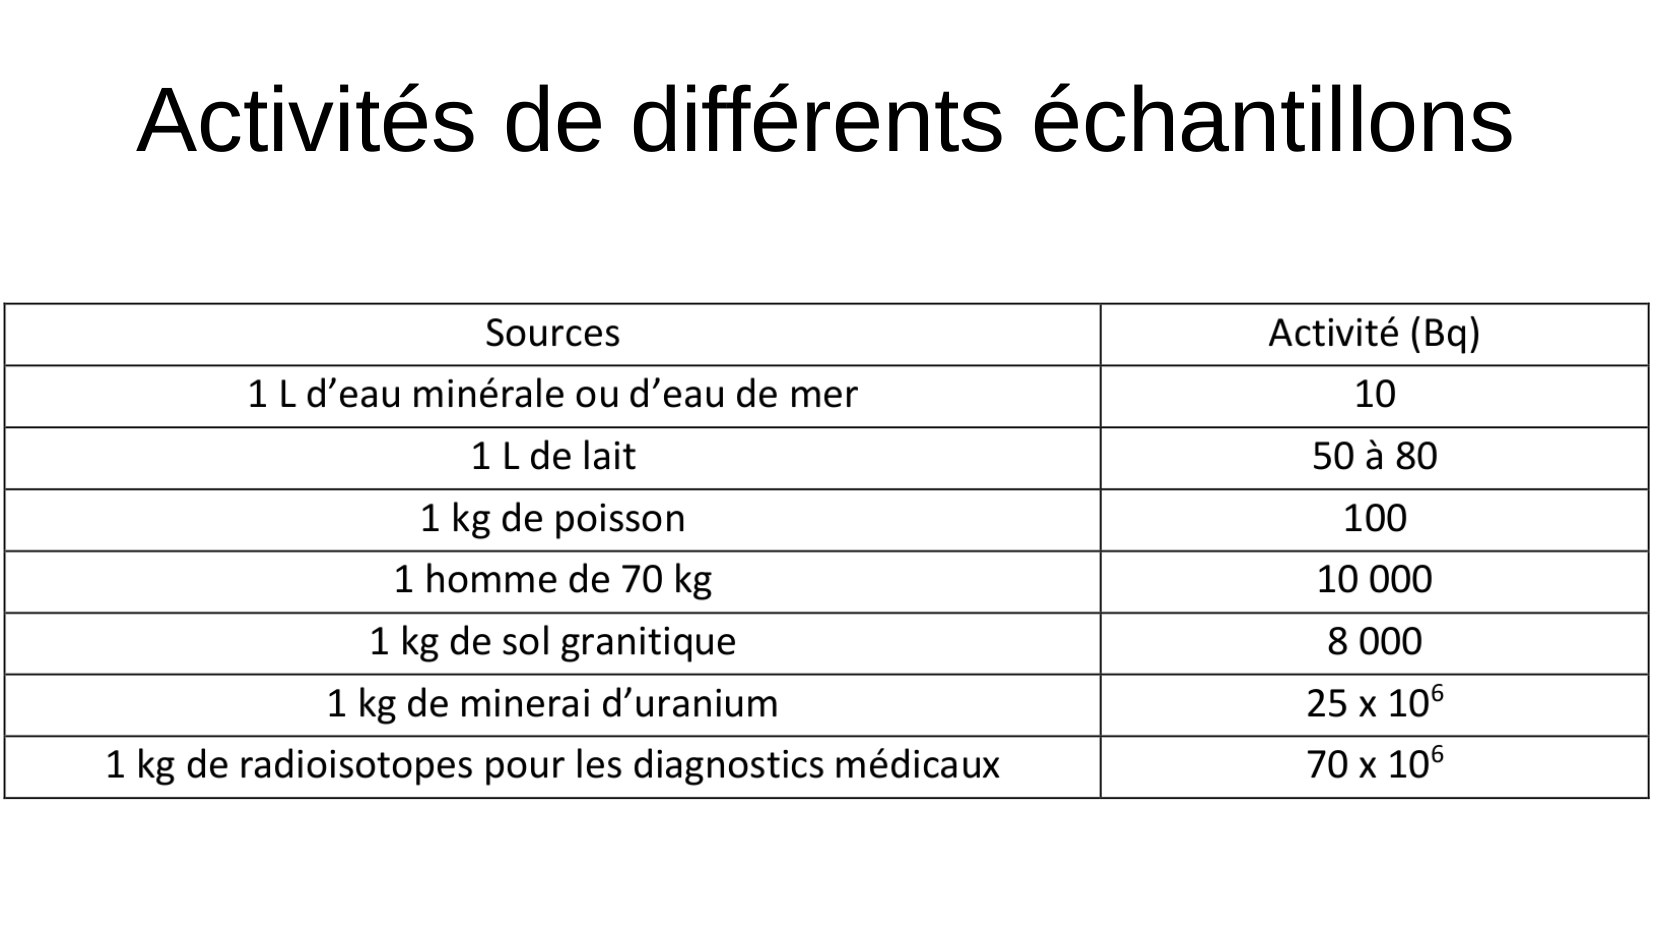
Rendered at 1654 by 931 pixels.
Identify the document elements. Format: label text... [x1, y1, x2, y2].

picture [0, 298, 1654, 804]
title Activités de différents échantillons [82, 37, 1571, 193]
